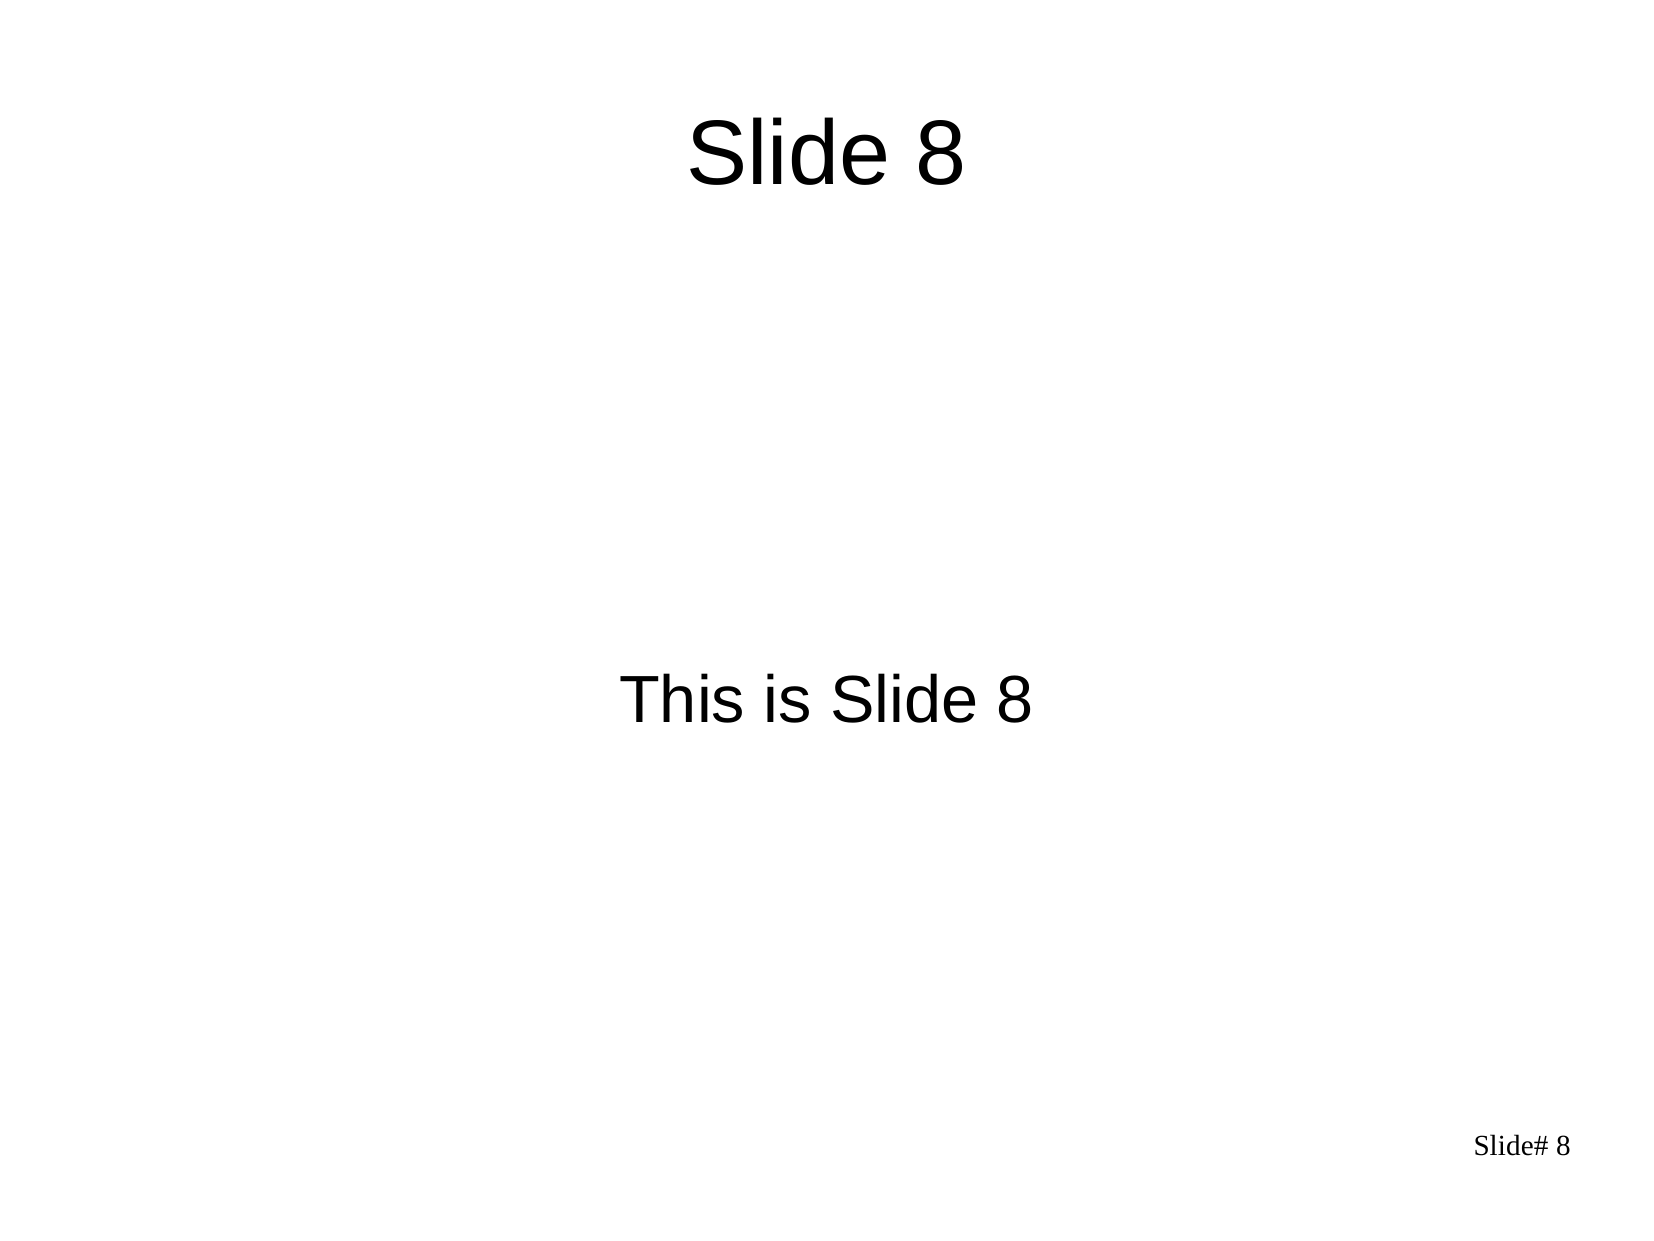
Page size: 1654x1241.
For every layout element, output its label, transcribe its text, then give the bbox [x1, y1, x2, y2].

title Slide 8 [82, 49, 1571, 257]
subtitle This is Slide 8 [82, 290, 1571, 1109]
